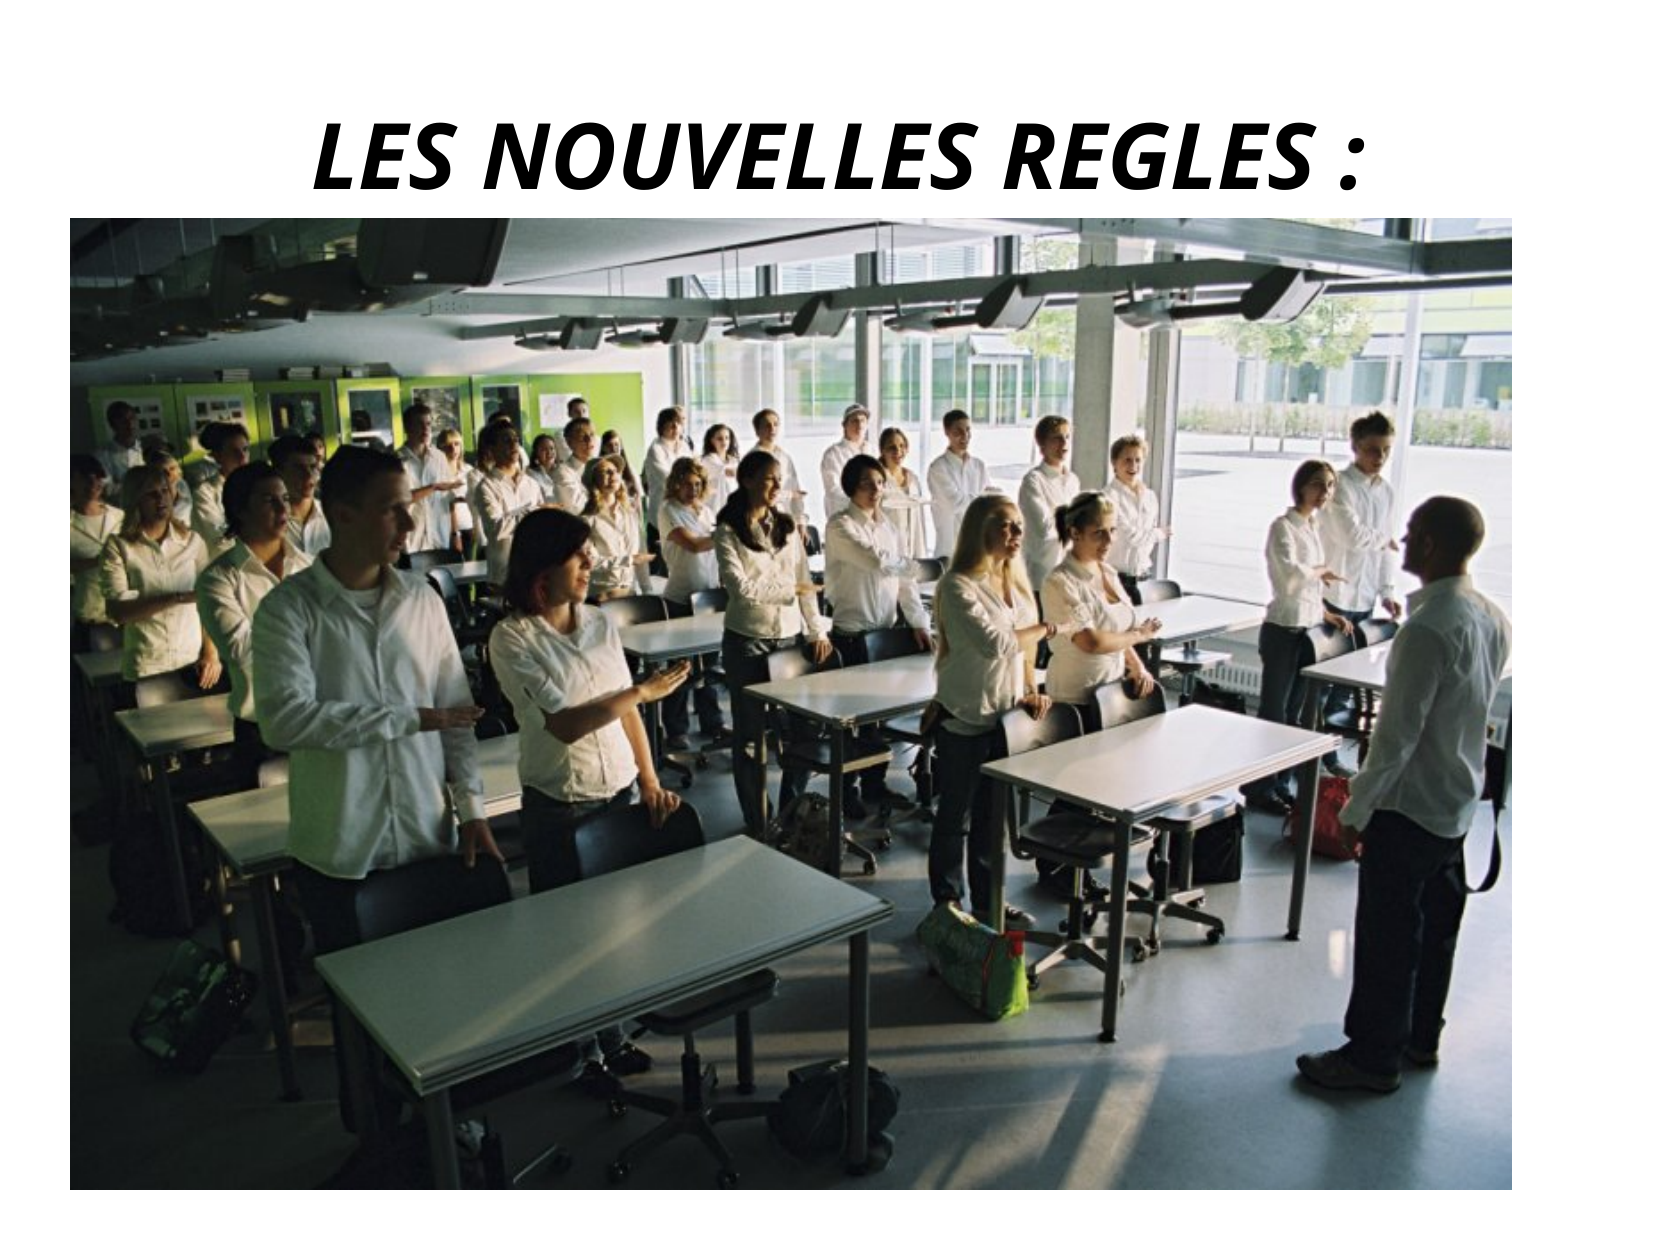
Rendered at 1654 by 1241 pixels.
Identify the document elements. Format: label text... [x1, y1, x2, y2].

title LES NOUVELLES REGLES : [82, 49, 1571, 257]
picture [70, 218, 1512, 1190]
